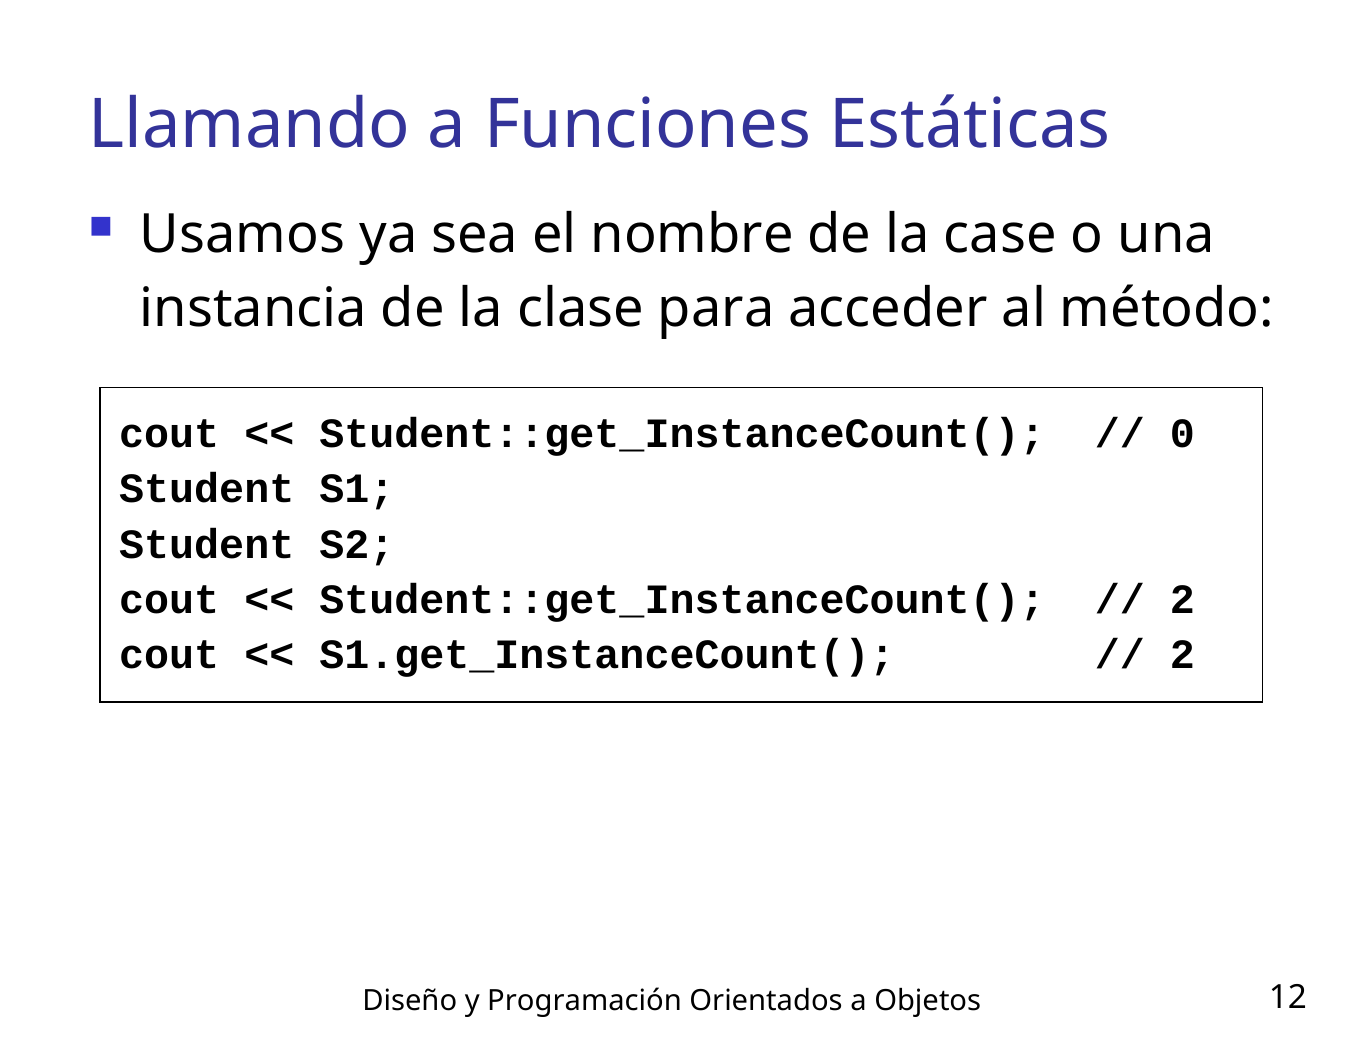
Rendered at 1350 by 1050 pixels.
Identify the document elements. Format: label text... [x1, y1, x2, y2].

list Usamos ya sea el nombre de la case o una instancia de la clase para acceder al método: [75, 187, 1316, 938]
title Llamando a Funciones Estáticas [75, 23, 1319, 175]
